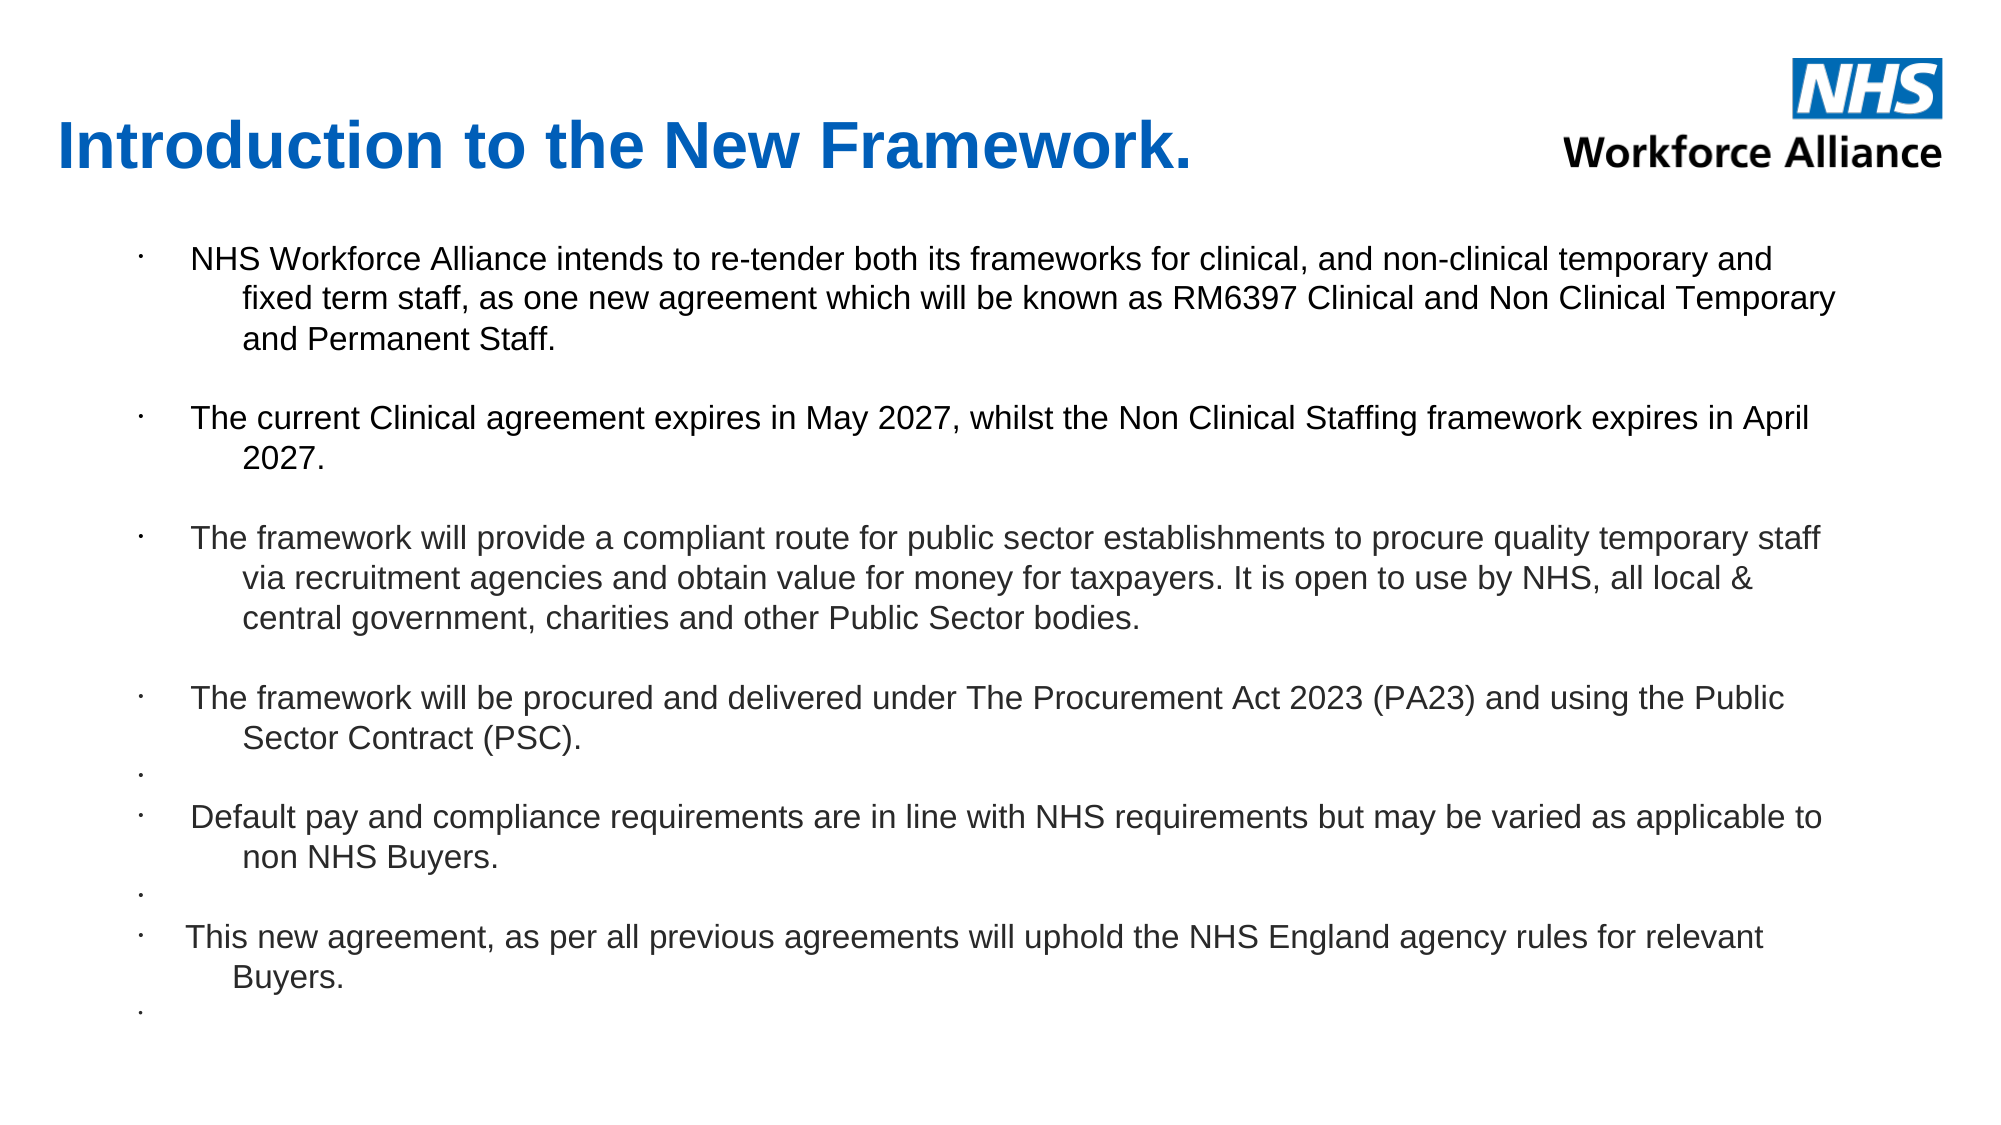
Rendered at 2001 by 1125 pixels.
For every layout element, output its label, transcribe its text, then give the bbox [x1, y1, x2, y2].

text_box NHS Workforce Alliance intends to re-tender both its frameworks for clinical, and non-clinical temporary and fixed term staff, as one new agreement which will be known as RM6397 Clinical and Non Clinical Temporary and Permanent Staff. The current Clinical agreement expires in May 2027, whilst the Non Clinical Staffing framework expires in April 2027. The framework will provide a compliant route for public sector establishments to procure quality temporary staff via recruitment agencies and obtain value for money for taxpayers. It is open to use by NHS, all local & central government, charities and other Public Sector bodies. The framework will be procured and delivered under The Procurement Act 2023 (PA23) and using the Public Sector Contract (PSC). Default pay and compliance requirements are in line with NHS requirements but may be varied as applicable to non NHS Buyers. This new agreement, as per all previous agreements will uphold the NHS England agency rules for relevant Buyers. [77, 182, 1869, 962]
title Introduction to the New Framework. [56, 90, 1337, 182]
picture [1563, 59, 1943, 168]
